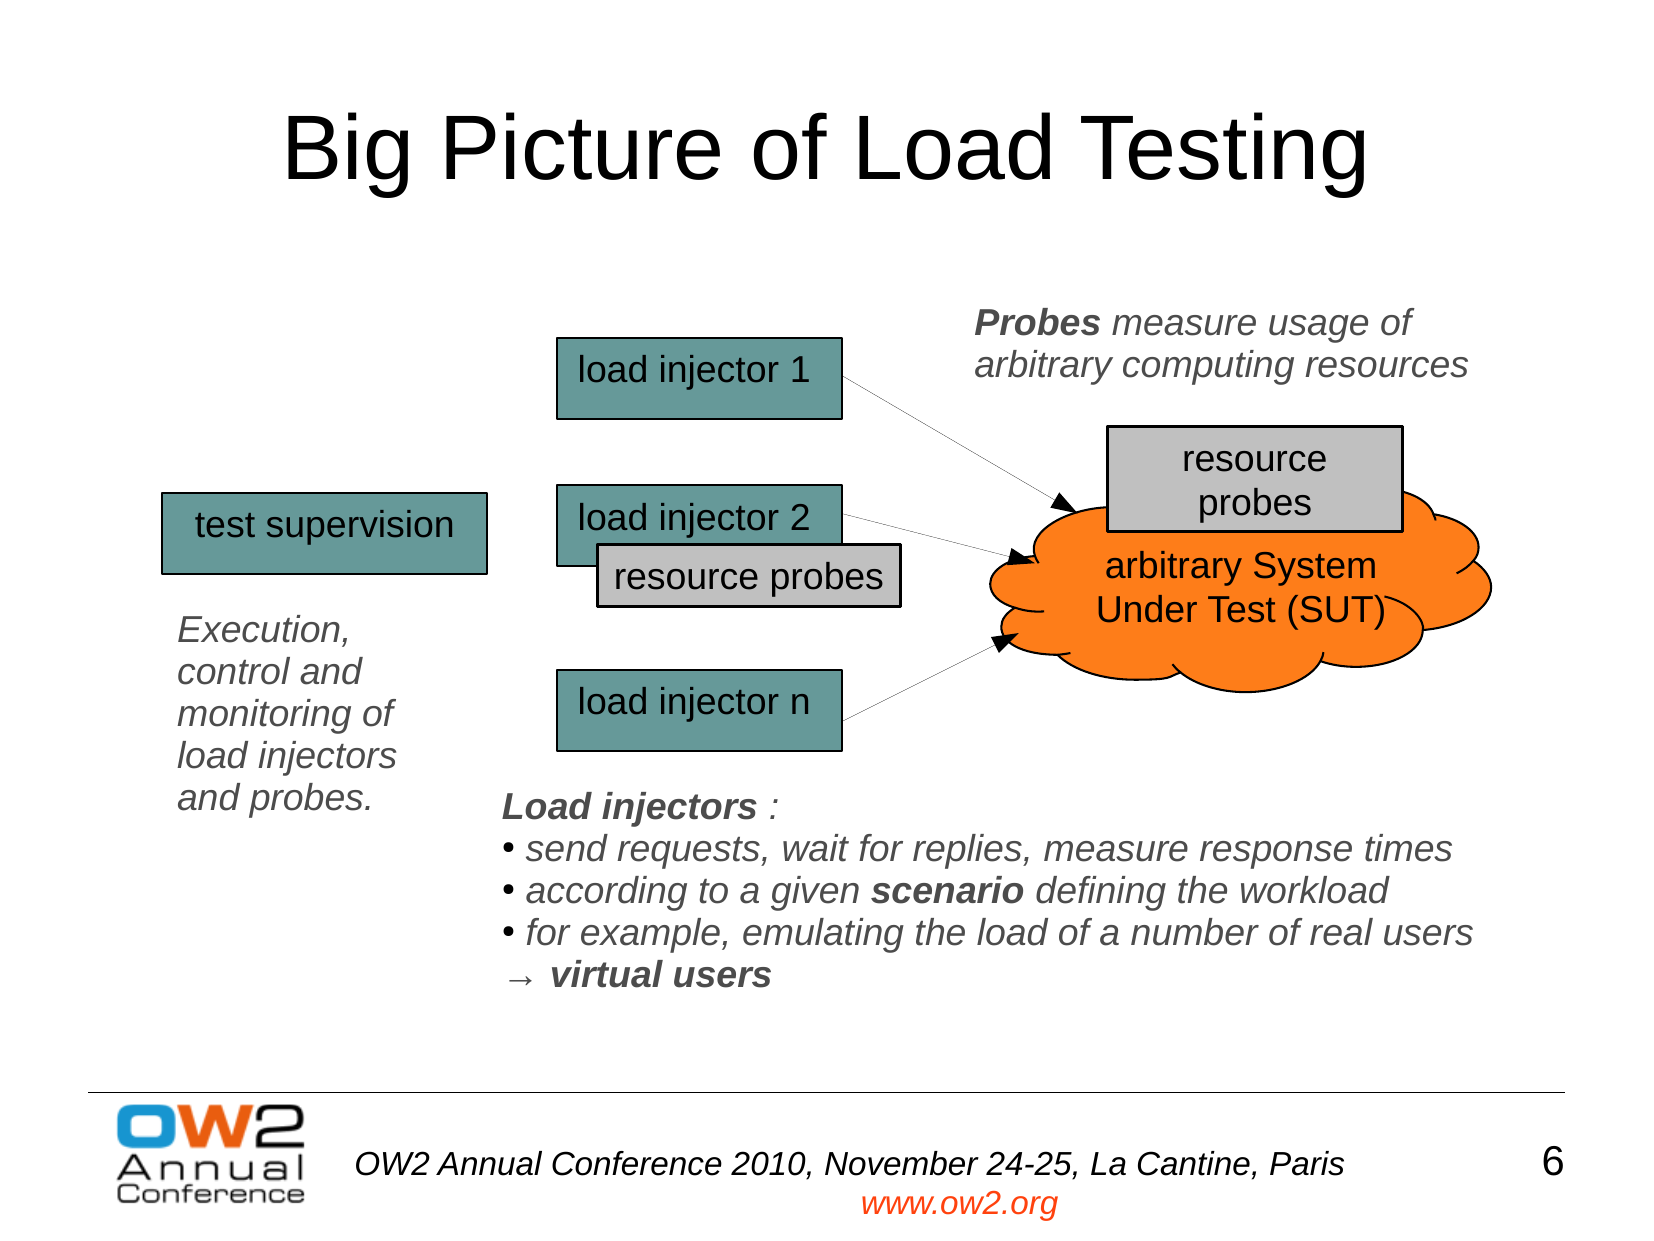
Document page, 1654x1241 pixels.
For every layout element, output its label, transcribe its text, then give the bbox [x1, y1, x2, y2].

text_box test supervision [162, 492, 488, 575]
text_box [1062, 659, 1398, 693]
text_box load injector 1 [557, 337, 842, 419]
text_box Execution, control and monitoring of load injectors and probes. [162, 601, 458, 826]
text_box [1404, 492, 1433, 513]
picture [88, 1092, 333, 1213]
text_box [990, 525, 1049, 655]
text_box resource probes [1107, 426, 1403, 529]
text_box [1434, 514, 1492, 629]
text_box Load injectors : send requests, wait for replies, measure response times according to a given scenario defining the workload for example, emulating the load of a number of real users → virtual users [487, 778, 1492, 1004]
title Big Picture of Load Testing [82, 49, 1571, 257]
text_box resource probes [597, 544, 901, 607]
text_box load injector 2 [557, 485, 842, 567]
text_box load injector n [557, 670, 842, 752]
text_box arbitrary System Under Test (SUT) [1049, 513, 1434, 659]
text_box [1078, 507, 1106, 513]
text_box Probes measure usage of arbitrary computing resources [959, 294, 1492, 393]
